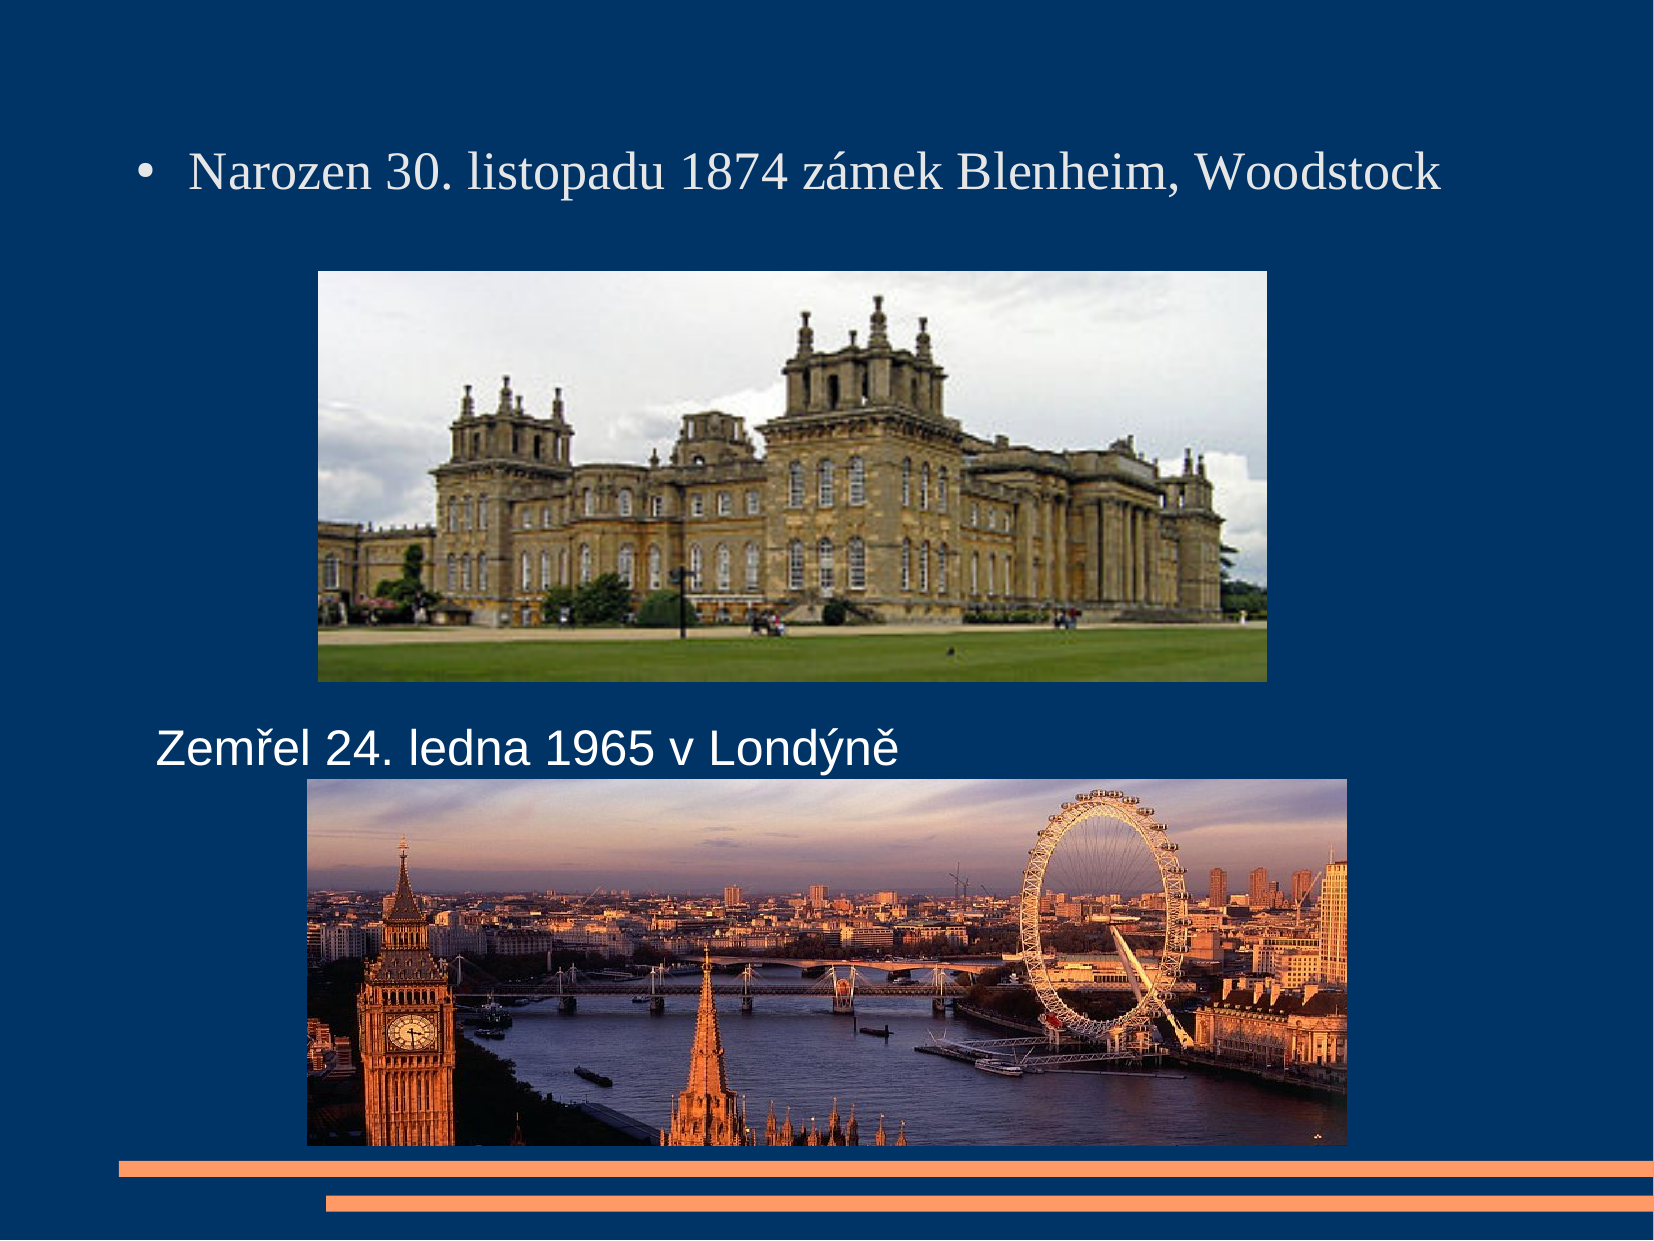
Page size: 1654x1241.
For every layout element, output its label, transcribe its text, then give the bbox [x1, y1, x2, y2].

picture [307, 779, 1347, 1146]
text_box Zemřel 24. ledna 1965 v Londýně [141, 720, 1654, 1146]
list Narozen 30. listopadu 1874 zámek Blenheim, Woodstock [118, 141, 1556, 1101]
picture [318, 271, 1267, 682]
